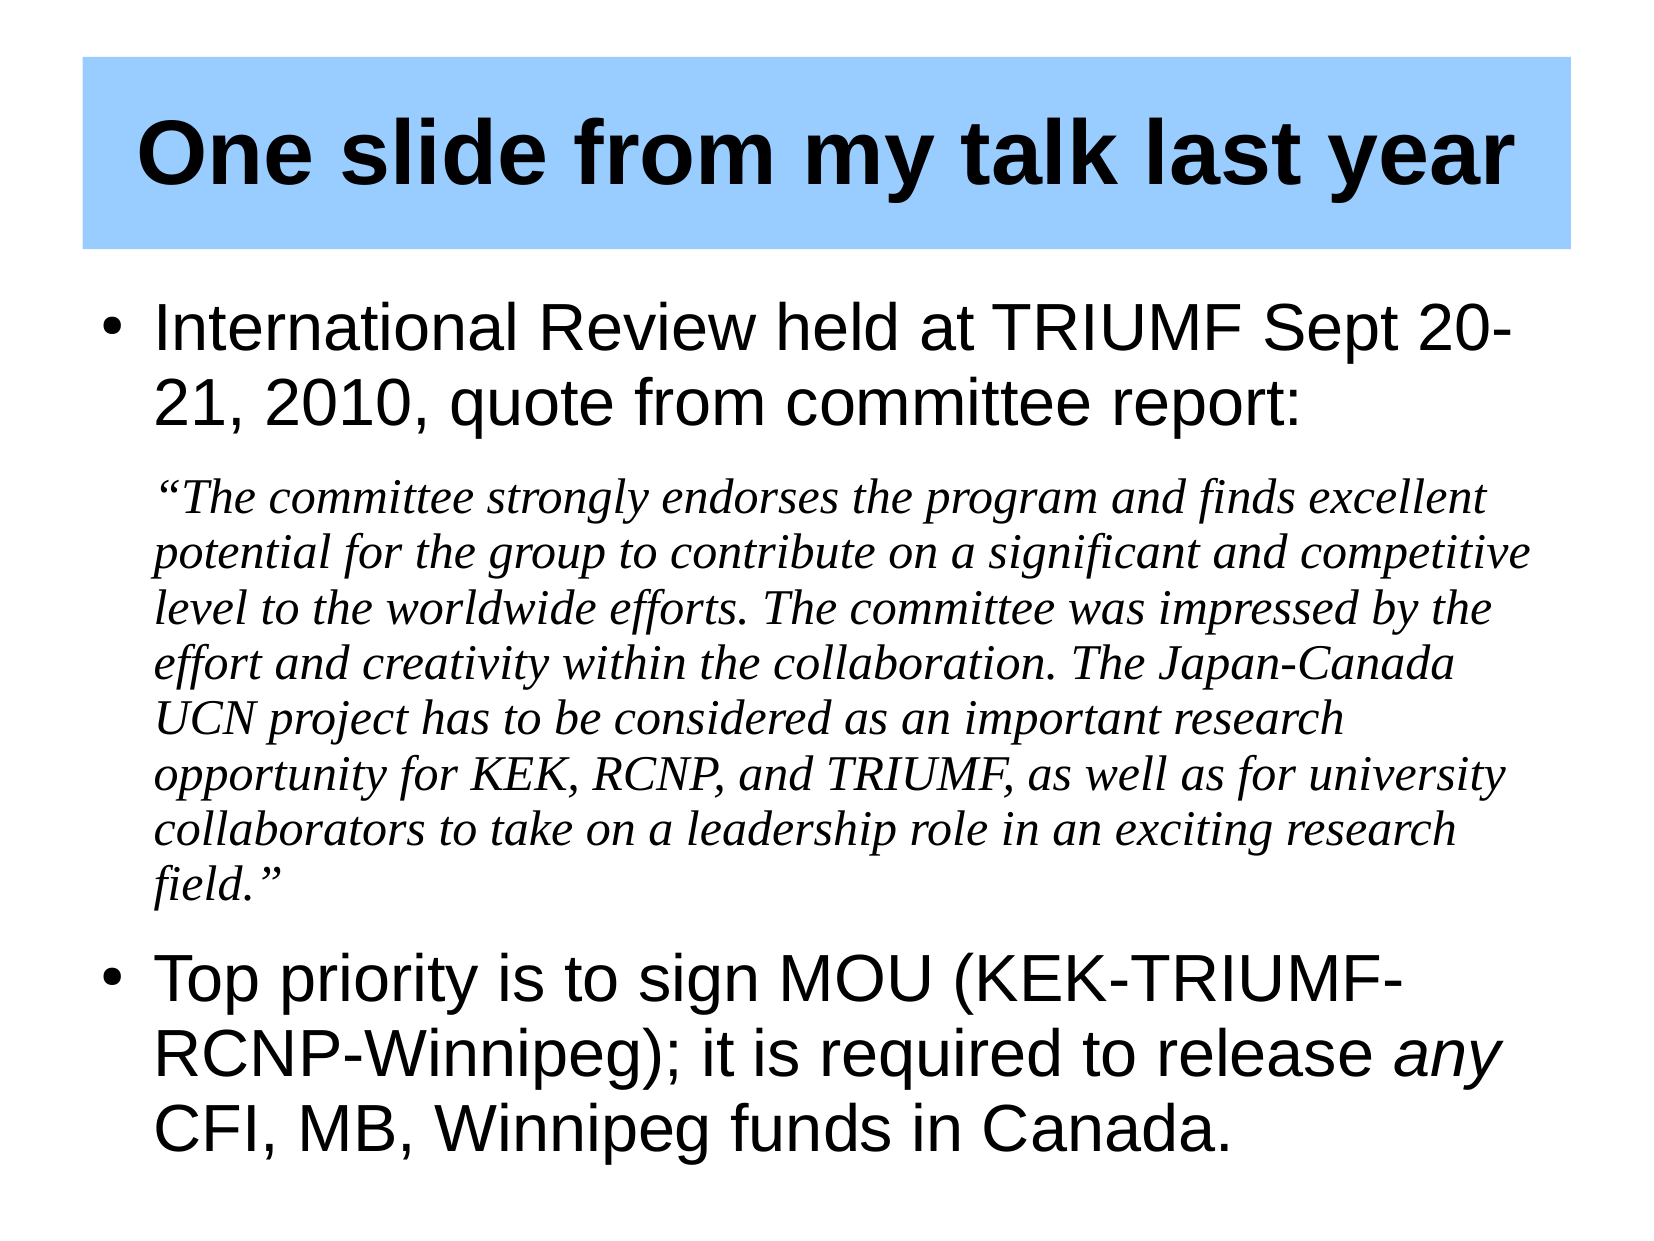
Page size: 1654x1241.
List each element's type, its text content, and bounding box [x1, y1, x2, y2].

list International Review held at TRIUMF Sept 20-21, 2010, quote from committee report: “The committee strongly endorses the program and finds excellent potential for the group to contribute on a significant and competitive level to the worldwide efforts. The committee was impressed by the effort and creativity within the collaboration. The Japan-Canada UCN project has to be considered as an important research opportunity for KEK, RCNP, and TRIUMF, as well as for university collaborators to take on a leadership role in an exciting research field.” Top priority is to sign MOU (KEK-TRIUMF-RCNP-Winnipeg); it is required to release any CFI, MB, Winnipeg funds in Canada. [82, 290, 1571, 1209]
title One slide from my talk last year [82, 56, 1571, 250]
